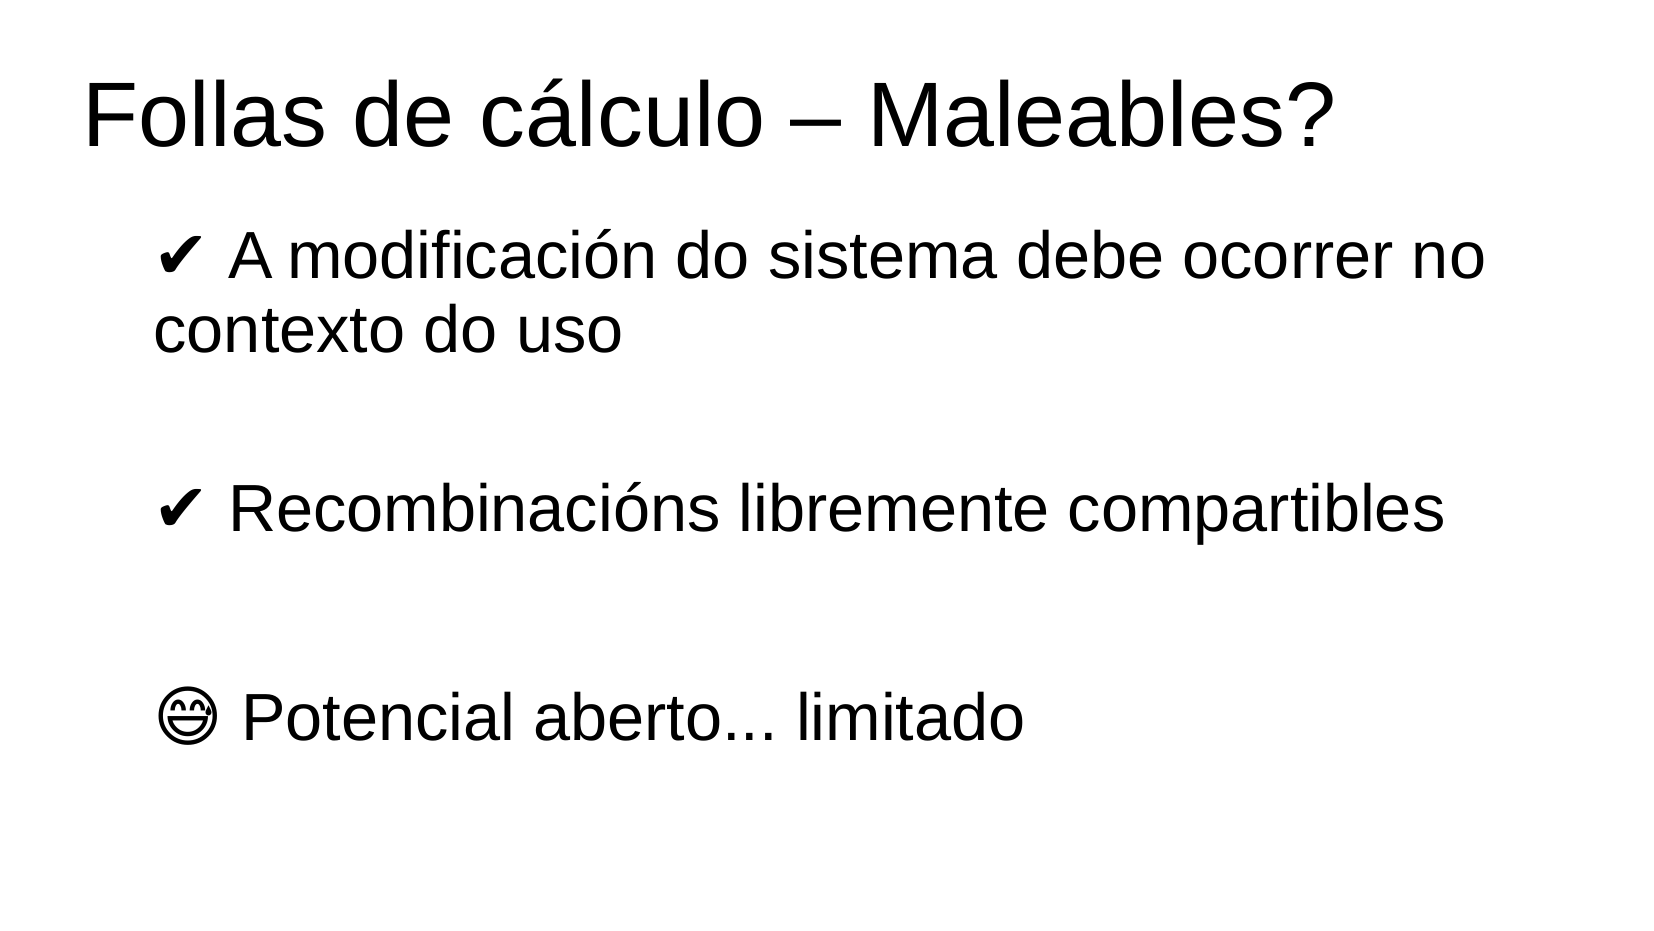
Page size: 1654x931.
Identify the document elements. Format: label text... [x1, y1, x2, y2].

list ✔ A modificación do sistema debe ocorrer no contexto do uso ✔ Recombinacións libremente compartibles 😅 Potencial aberto... limitado [82, 217, 1571, 758]
title Follas de cálculo – Maleables? [82, 37, 1571, 193]
